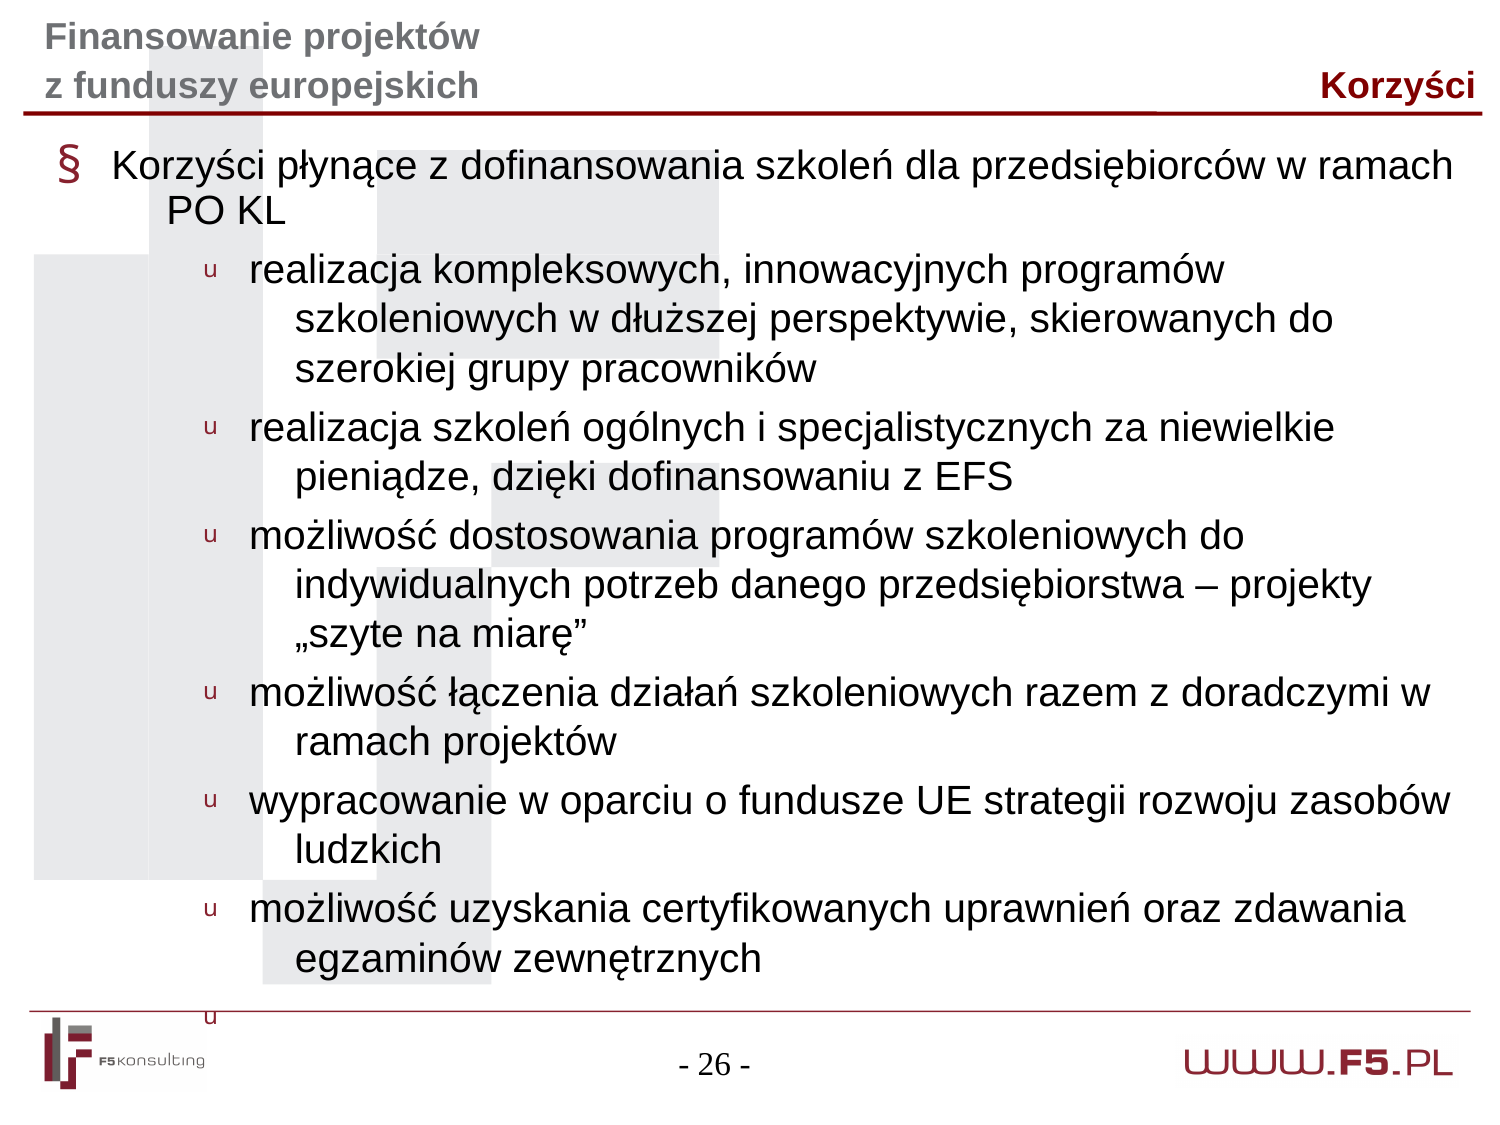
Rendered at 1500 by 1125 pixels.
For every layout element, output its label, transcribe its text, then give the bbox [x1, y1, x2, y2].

text_box - - [655, 1034, 774, 1091]
list Korzyści płynące z dofinansowania szkoleń dla przedsiębiorców w ramach PO KL realizacja kompleksowych, innowacyjnych programów szkoleniowych w dłuższej perspektywie, skierowanych do szerokiej grupy pracowników realizacja szkoleń ogólnych i specjalistycznych za niewielkie pieniądze, dzięki dofinansowaniu z EFS możliwość dostosowania programów szkoleniowych do indywidualnych potrzeb danego przedsiębiorstwa – projekty „szyte na miarę” możliwość łączenia działań szkoleniowych razem z doradczymi w ramach projektów wypracowanie w oparciu o fundusze UE strategii rozwoju zasobów ludzkich możliwość uzyskania certyfikowanych uprawnień oraz zdawania egzaminów zewnętrznych [41, 137, 1500, 988]
text_box Finansowanie projektów z funduszy europejskich Korzyści [29, 0, 1500, 106]
